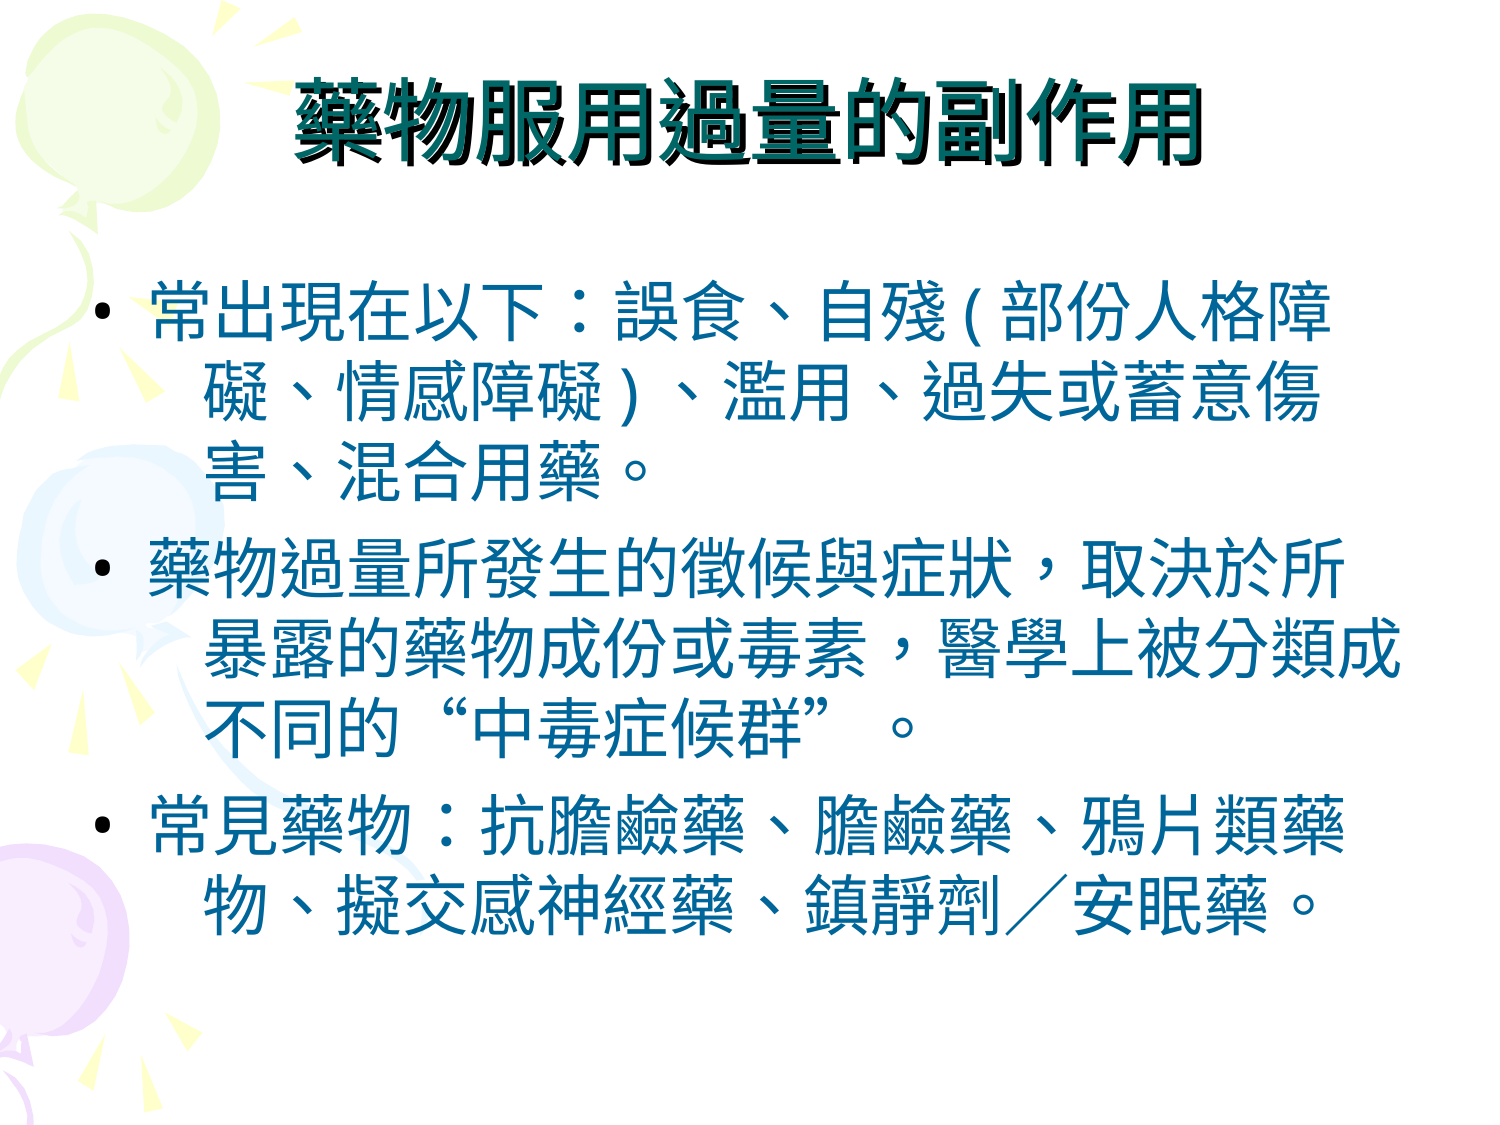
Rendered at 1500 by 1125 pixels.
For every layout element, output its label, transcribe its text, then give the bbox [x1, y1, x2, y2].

title 藥物服用過量的副作用 [72, 16, 1426, 233]
list 常出現在以下：誤食、自殘(部份人格障礙、情感障礙)、濫用、過失或蓄意傷害、混合用藥。 藥物過量所發生的徵候與症狀，取決於所暴露的藥物成份或毒素，醫學上被分類成不同的“中毒症候群”。 常見藥物：抗膽鹼藥、膽鹼藥、鴉片類藥物、擬交感神經藥、鎮靜劑／安眠藥。 [75, 262, 1426, 994]
